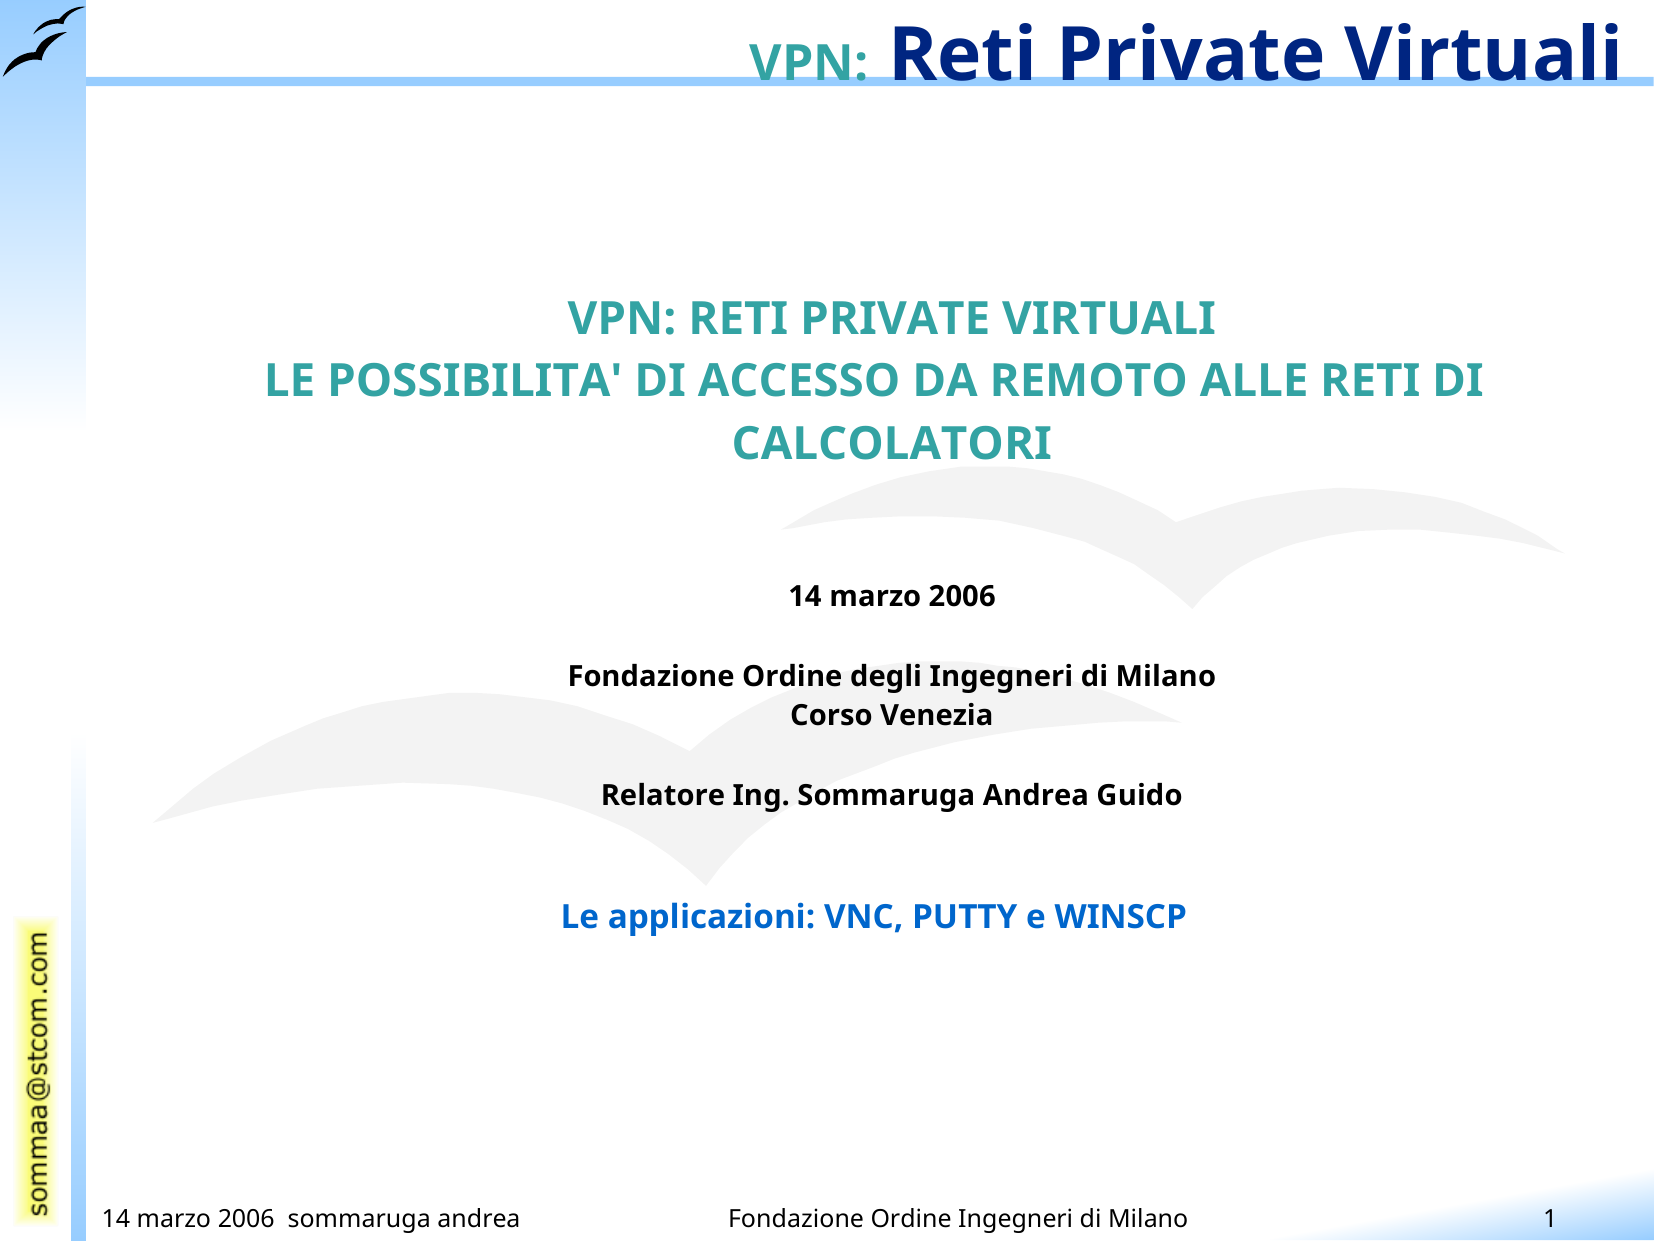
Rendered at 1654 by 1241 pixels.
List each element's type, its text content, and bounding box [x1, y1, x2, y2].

list [88, 149, 1631, 1203]
title VPN: Reti Private Virtuali [85, 0, 1654, 104]
subtitle VPN: RETI PRIVATE VIRTUALI LE POSSIBILITA' DI ACCESSO DA REMOTO ALLE RETI DI CALCOLATORI 14 marzo 2006 Fondazione Ordine degli Ingegneri di Milano Corso Venezia Relatore Ing. Sommaruga Andrea Guido Le applicazioni: VNC, PUTTY e WINSCP [85, 134, 1628, 1163]
picture [12, 915, 60, 1228]
